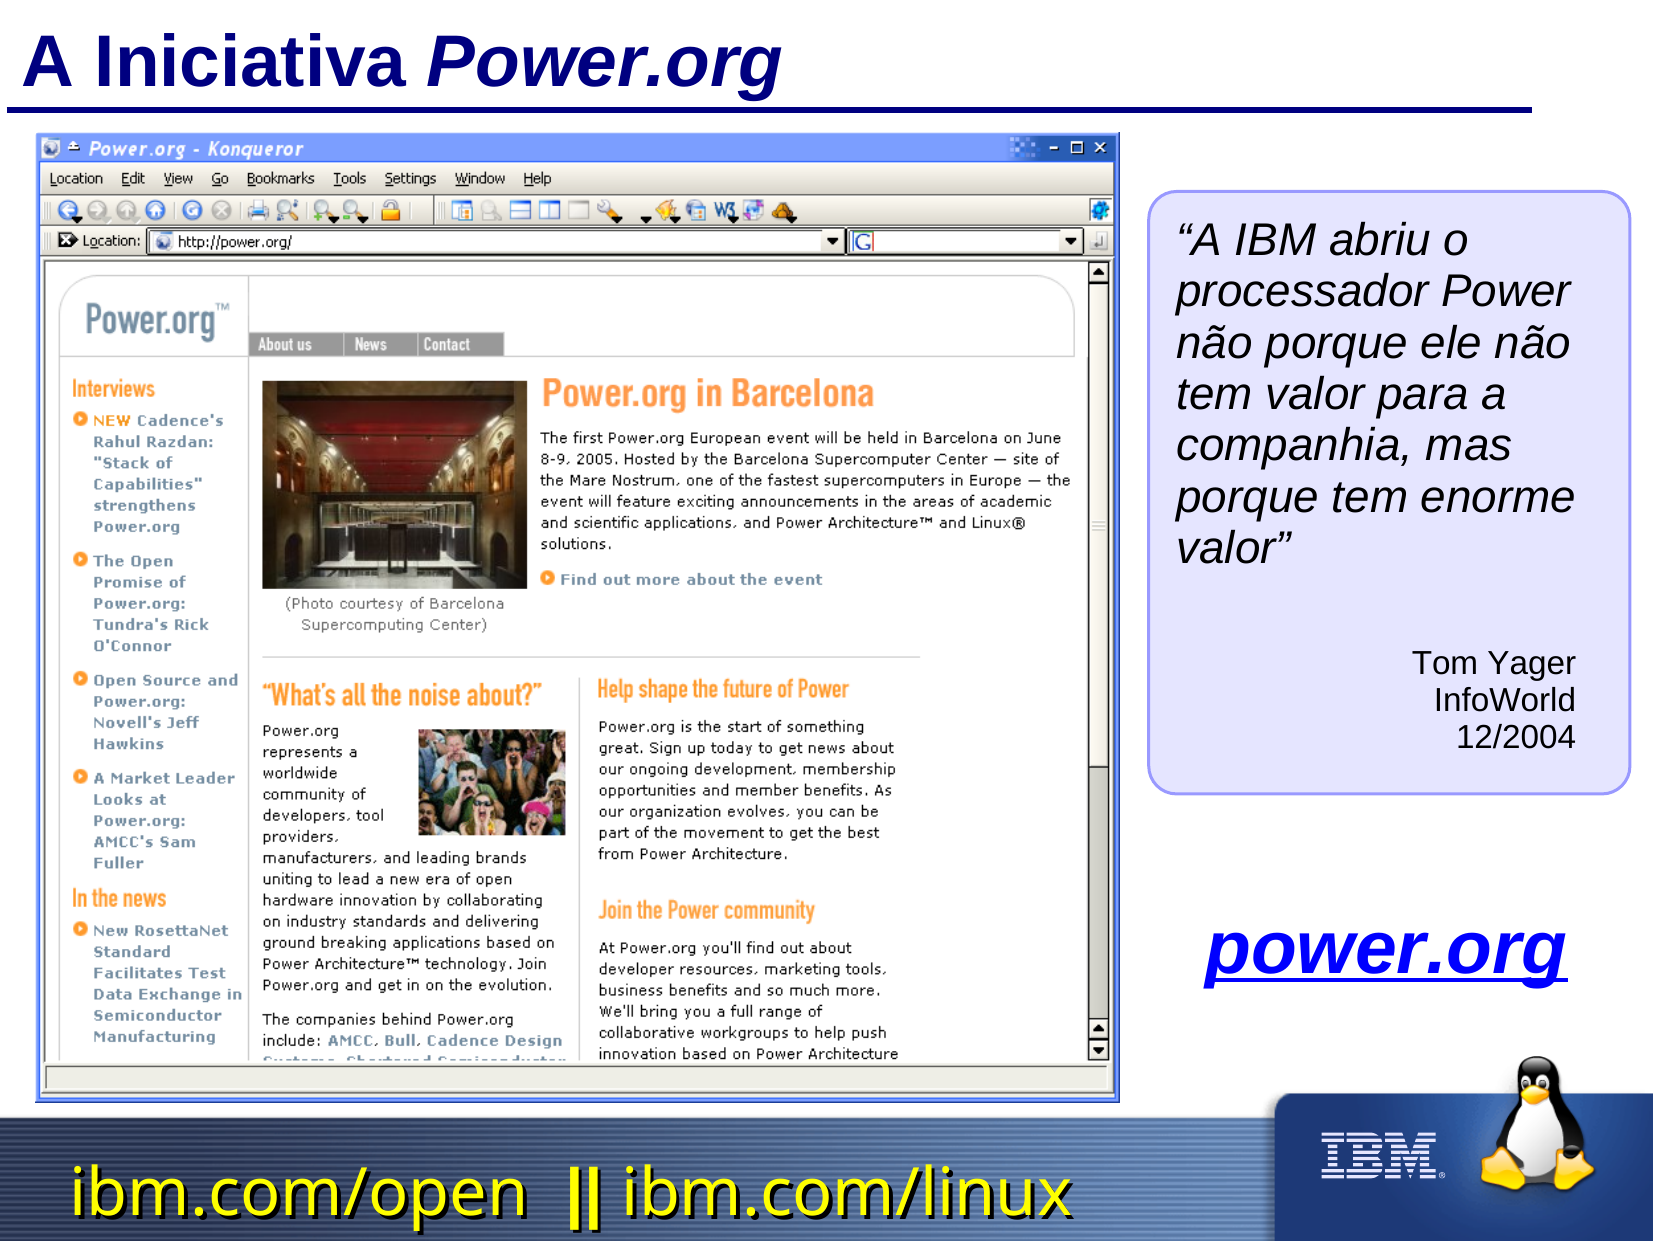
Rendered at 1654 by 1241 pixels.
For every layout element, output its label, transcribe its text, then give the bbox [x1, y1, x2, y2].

text_box power.org [1205, 900, 1603, 1011]
text_box [1148, 191, 1630, 794]
text_box “A IBM abriu o processador Power não porque ele não tem valor para a companhia, mas porque tem enorme valor” Tom Yager InfoWorld 12/2004 [1176, 214, 1603, 924]
text_box A Iniciativa Power.org [21, 14, 1459, 127]
picture [0, 132, 1653, 1241]
